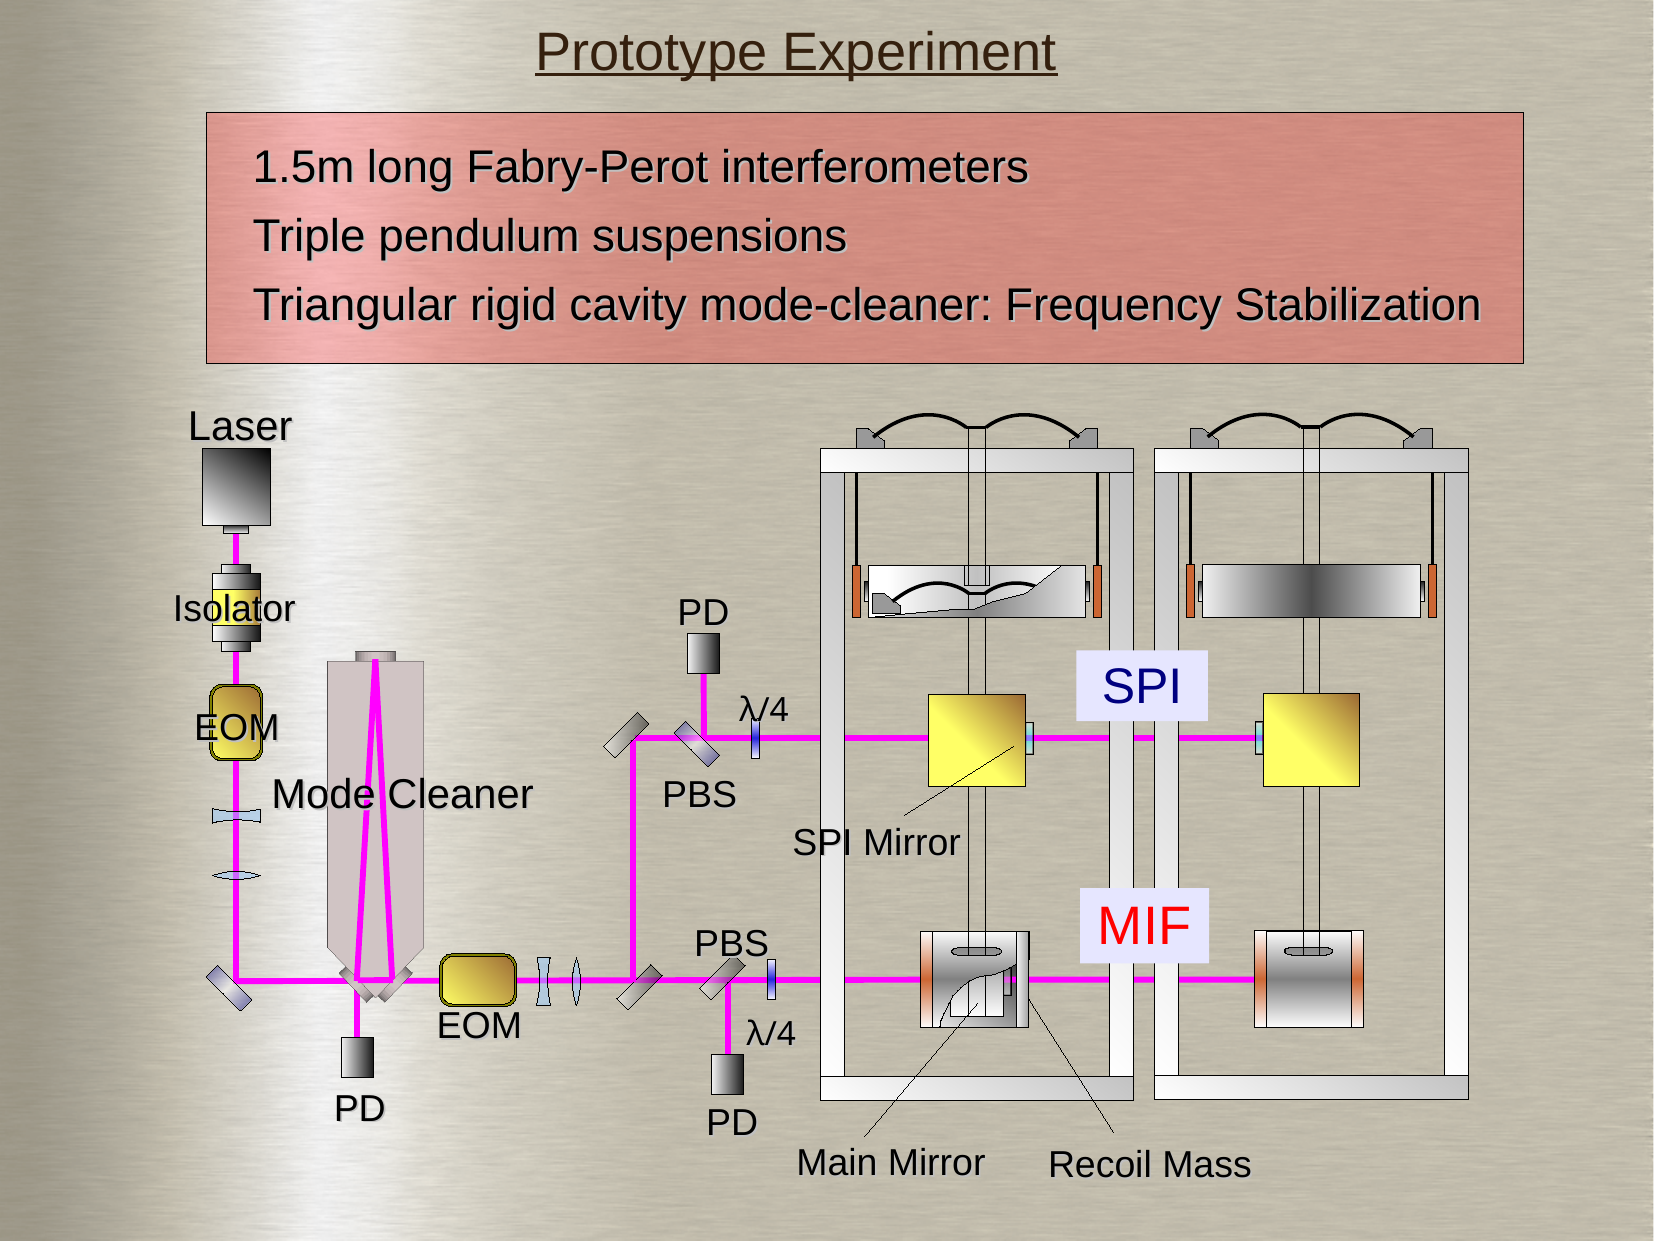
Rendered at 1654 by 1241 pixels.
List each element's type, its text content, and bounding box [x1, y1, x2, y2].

text_box Isolator [158, 580, 314, 638]
text_box 1.5m long Fabry-Perot interferometers Triple pendulum suspensions Triangular rigid cavity mode-cleaner: Frequency Stabilization [225, 133, 1502, 338]
text_box [751, 727, 760, 759]
text_box [920, 931, 1030, 1028]
text_box [1254, 930, 1364, 1028]
text_box SPI [1076, 650, 1208, 722]
text_box [1109, 722, 1134, 888]
text_box [687, 641, 720, 674]
text_box [1093, 565, 1102, 618]
text_box [1154, 428, 1469, 1100]
text_box [572, 957, 581, 1006]
text_box [820, 872, 1134, 1101]
text_box MIF [1080, 888, 1210, 964]
text_box Laser [173, 395, 308, 457]
text_box Main Mirror [781, 1134, 1008, 1192]
text_box [820, 428, 968, 813]
text_box [537, 957, 551, 1006]
text_box [212, 871, 261, 880]
text_box EOM [179, 699, 295, 757]
text_box [928, 694, 1034, 787]
text_box [213, 757, 260, 761]
text_box [969, 448, 985, 473]
text_box λ/4 [731, 1002, 827, 1051]
text_box [1154, 722, 1179, 888]
text_box [603, 712, 649, 758]
text_box [1154, 428, 1303, 650]
text_box [1255, 693, 1360, 787]
text_box PBS [679, 915, 785, 973]
text_box [202, 457, 271, 534]
text_box [206, 112, 1524, 364]
text_box PD [691, 1094, 810, 1198]
text_box [1198, 564, 1425, 618]
text_box [852, 565, 861, 618]
text_box [1428, 564, 1437, 618]
text_box [616, 964, 663, 1010]
text_box [439, 953, 517, 997]
text_box [711, 1054, 744, 1094]
text_box PBS [647, 766, 753, 825]
text_box [206, 965, 252, 1011]
text_box [674, 721, 720, 766]
text_box [212, 564, 261, 580]
text_box [209, 684, 263, 699]
text_box [1186, 564, 1195, 618]
text_box Mode Cleaner [256, 762, 550, 825]
text_box λ/4 [724, 678, 820, 727]
text_box PD [662, 583, 746, 641]
text_box [864, 566, 1090, 617]
text_box [1304, 448, 1319, 473]
text_box PD [319, 1079, 412, 1137]
text_box [212, 638, 261, 652]
text_box [212, 808, 256, 824]
text_box [969, 566, 985, 585]
text_box [699, 973, 738, 1000]
text_box Recoil Mass [1033, 1136, 1277, 1195]
text_box Prototype Experiment [520, 13, 1063, 90]
text_box [986, 428, 1134, 650]
text_box [341, 1037, 374, 1078]
text_box EOM [421, 997, 537, 1055]
picture [0, 0, 1654, 1241]
text_box SPI Mirror [777, 813, 982, 872]
text_box [767, 973, 776, 1000]
